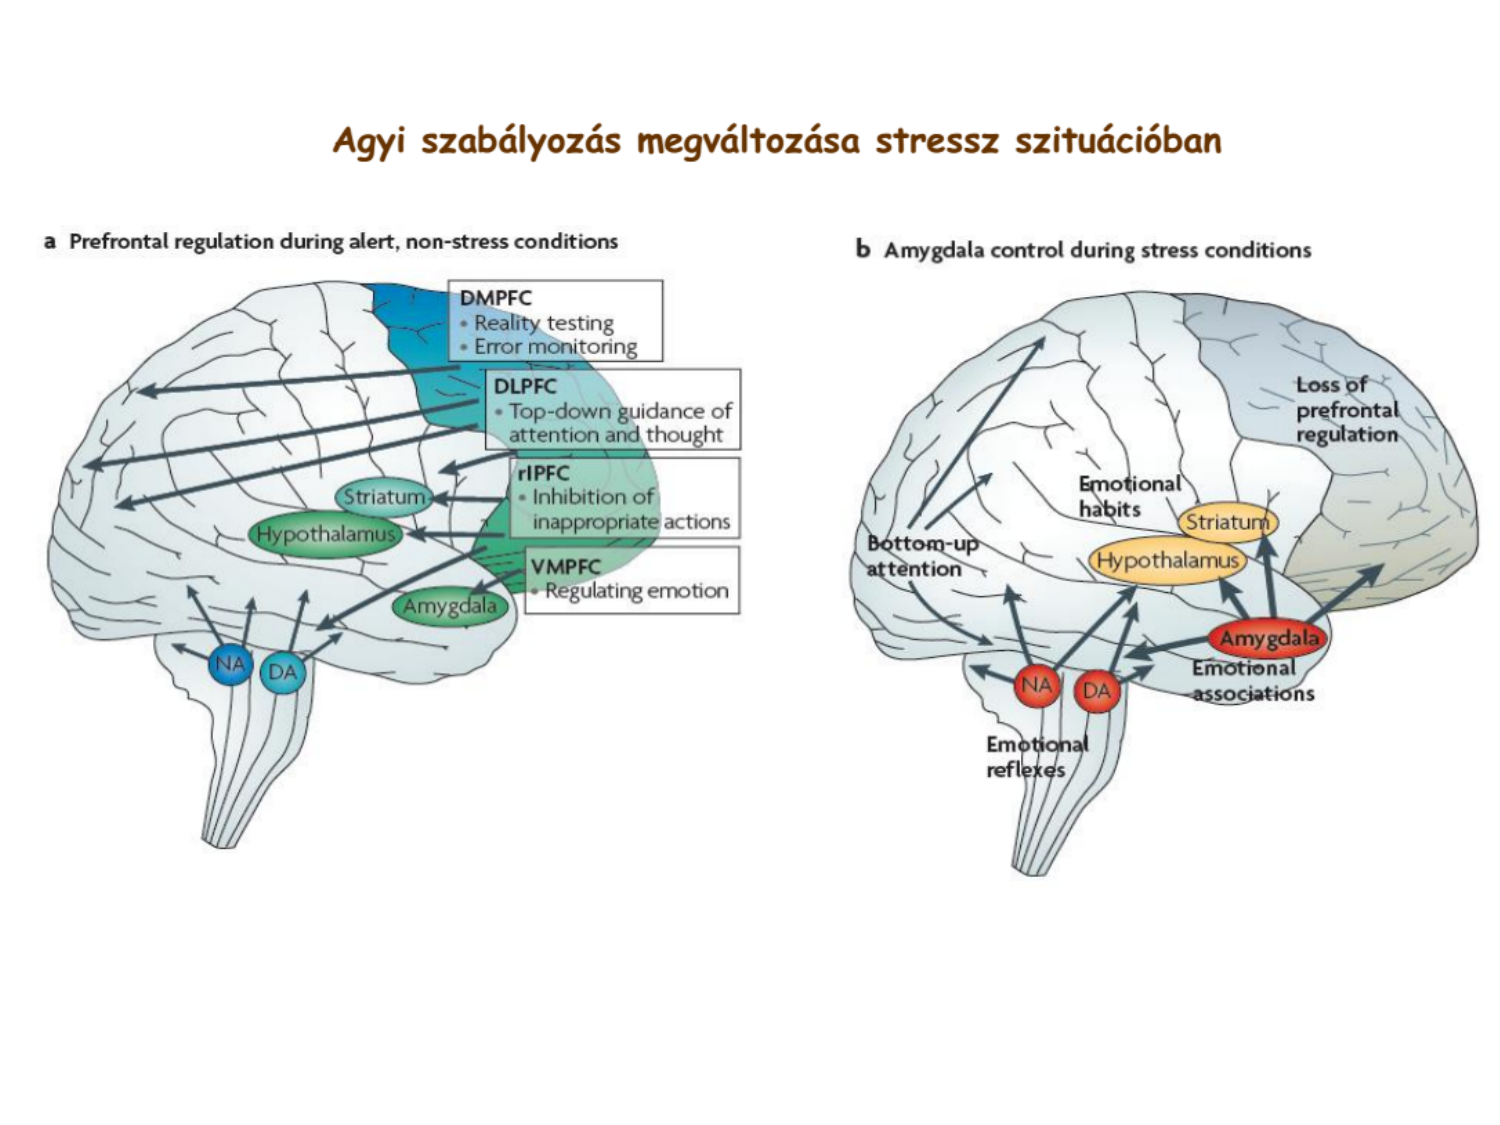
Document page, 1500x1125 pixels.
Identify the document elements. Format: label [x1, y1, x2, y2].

picture [0, 101, 1500, 917]
